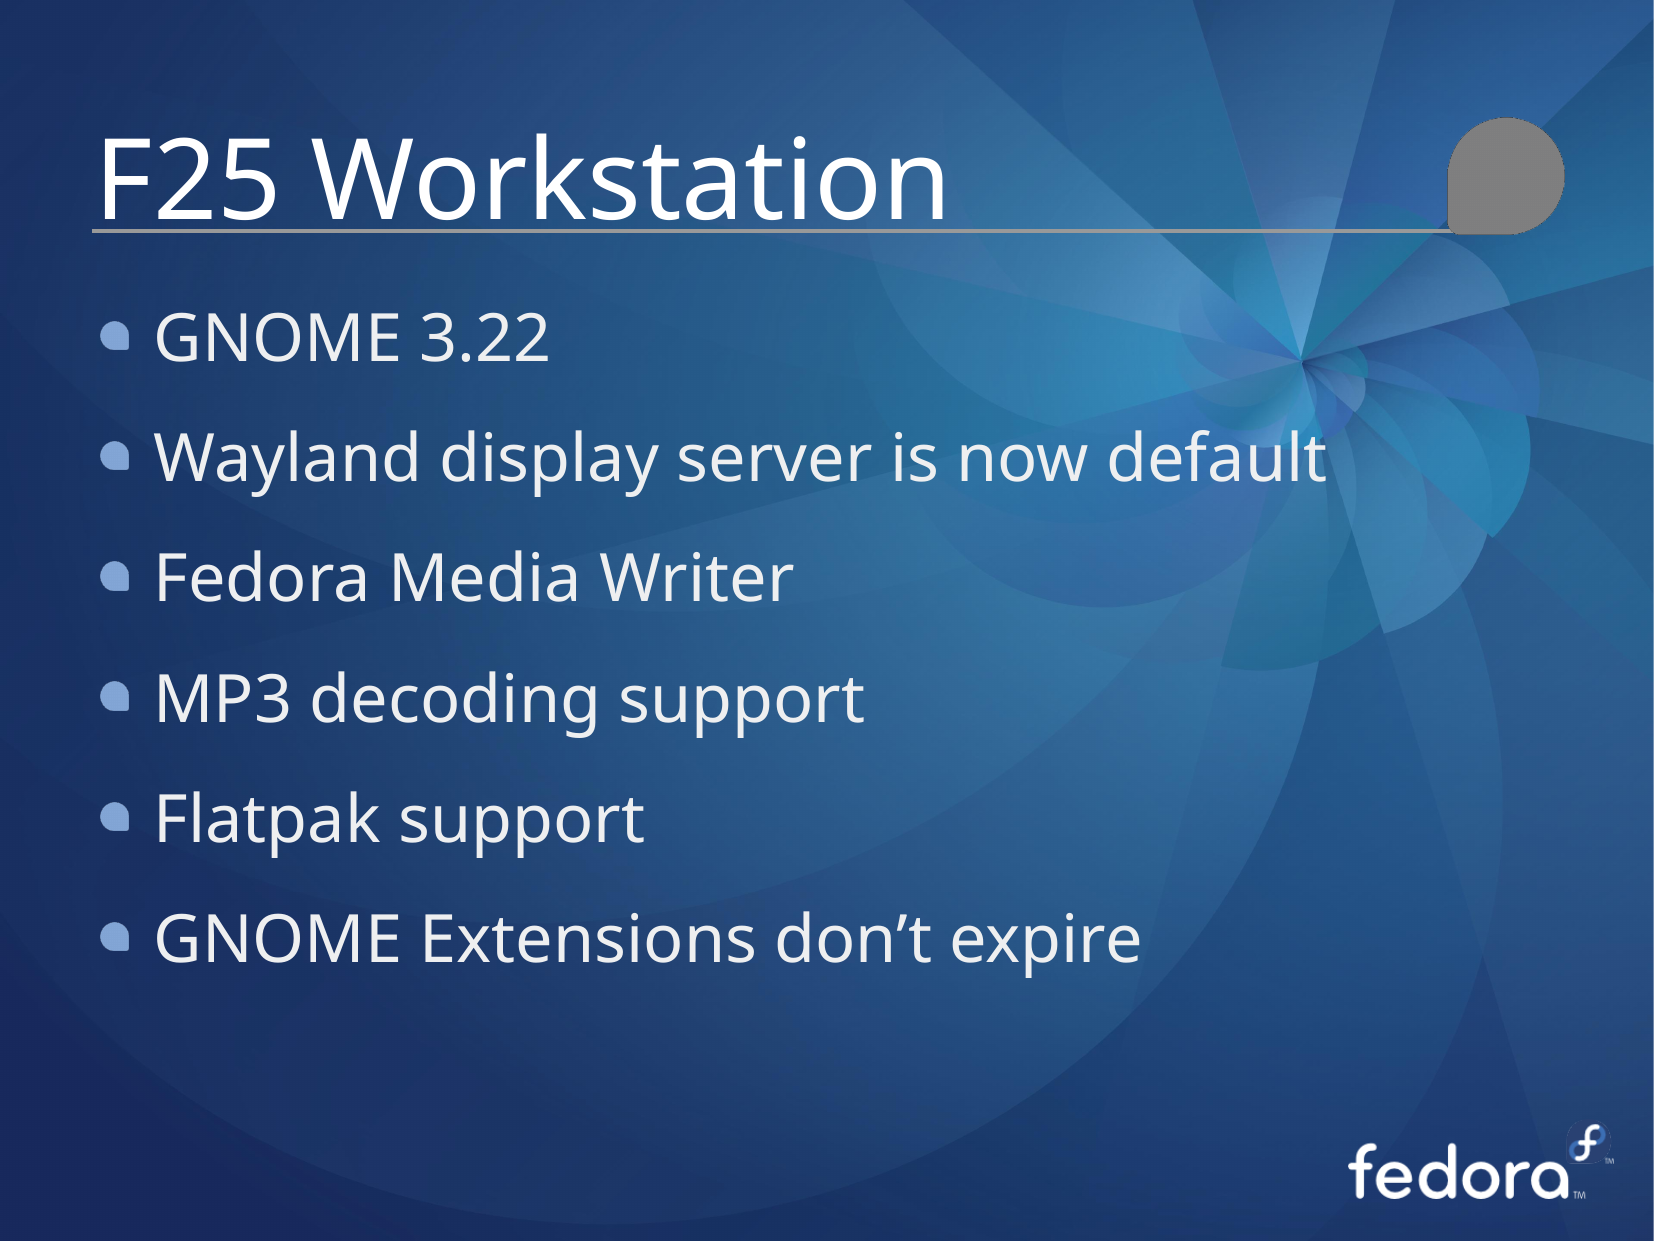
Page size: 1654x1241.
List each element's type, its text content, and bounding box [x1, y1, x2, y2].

list GNOME 3.22 Wayland display server is now default Fedora Media Writer MP3 decoding support Flatpak support GNOME Extensions don’t expire [82, 290, 1571, 1094]
title F25 Workstation [94, 100, 1426, 251]
picture [0, 0, 1654, 1241]
